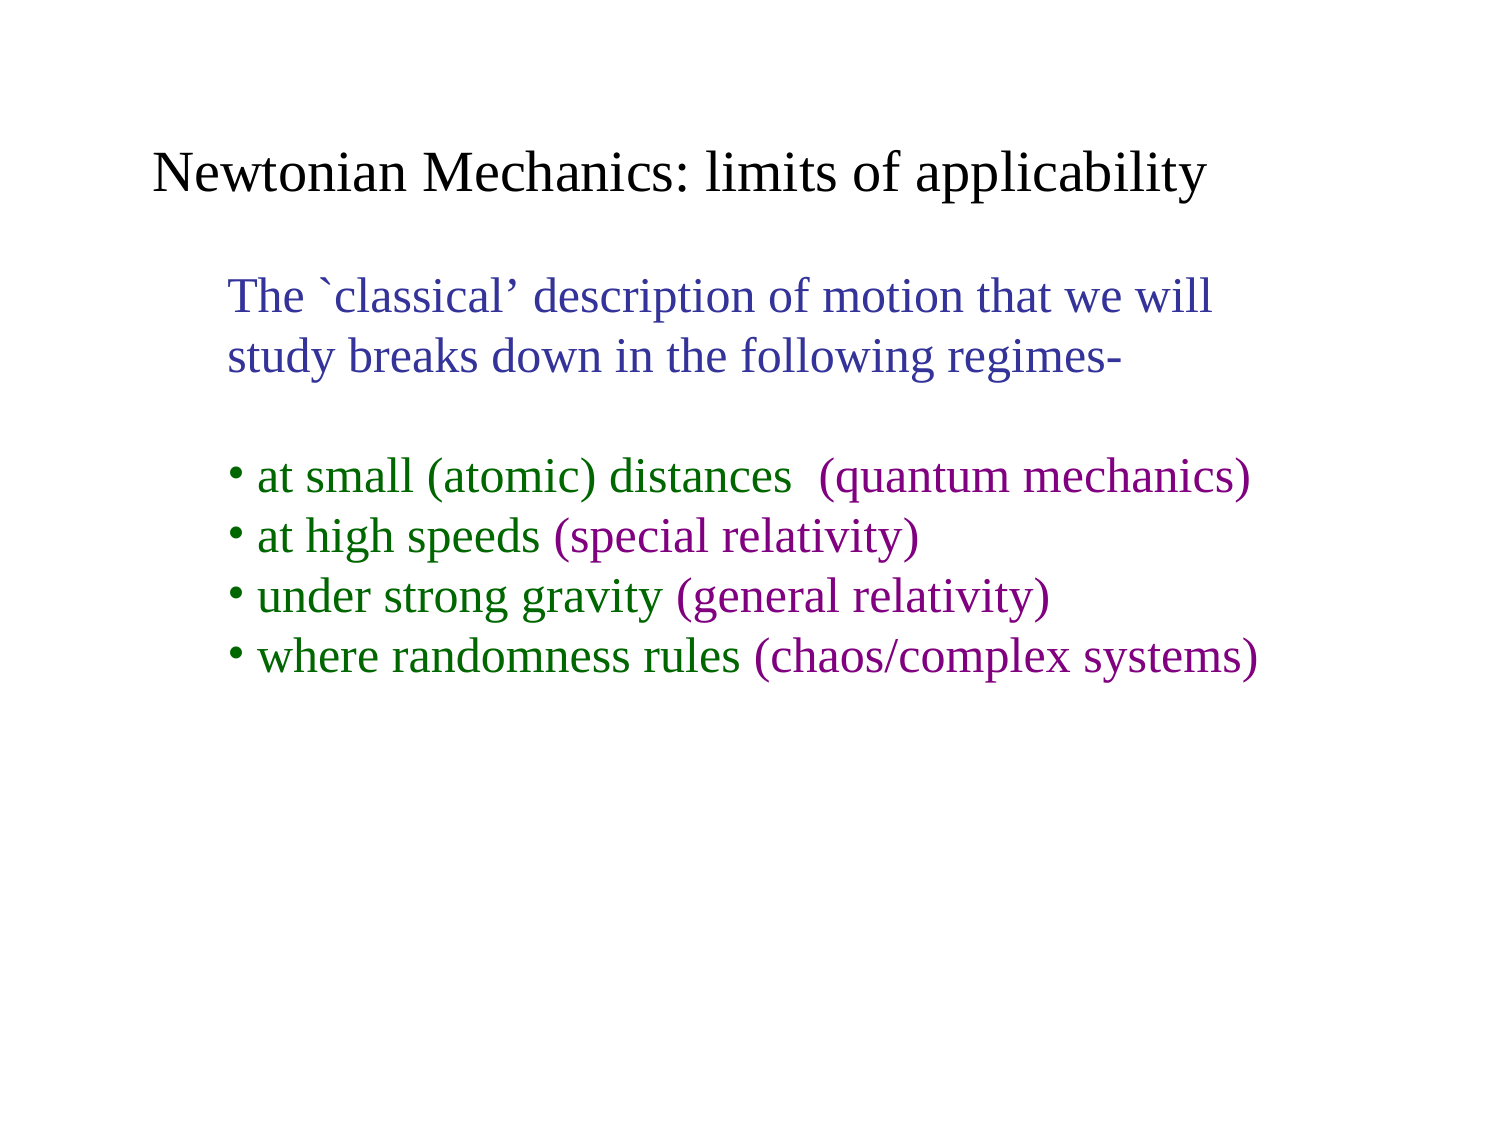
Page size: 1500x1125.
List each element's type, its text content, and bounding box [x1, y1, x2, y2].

text_box Newtonian Mechanics: limits of applicability The `classical’ description of motion that we will study breaks down in the following regimes- at small (atomic) distances (quantum mechanics) at high speeds (special relativity) under strong gravity (general relativity) where randomness rules (chaos/complex systems) [137, 125, 1338, 751]
